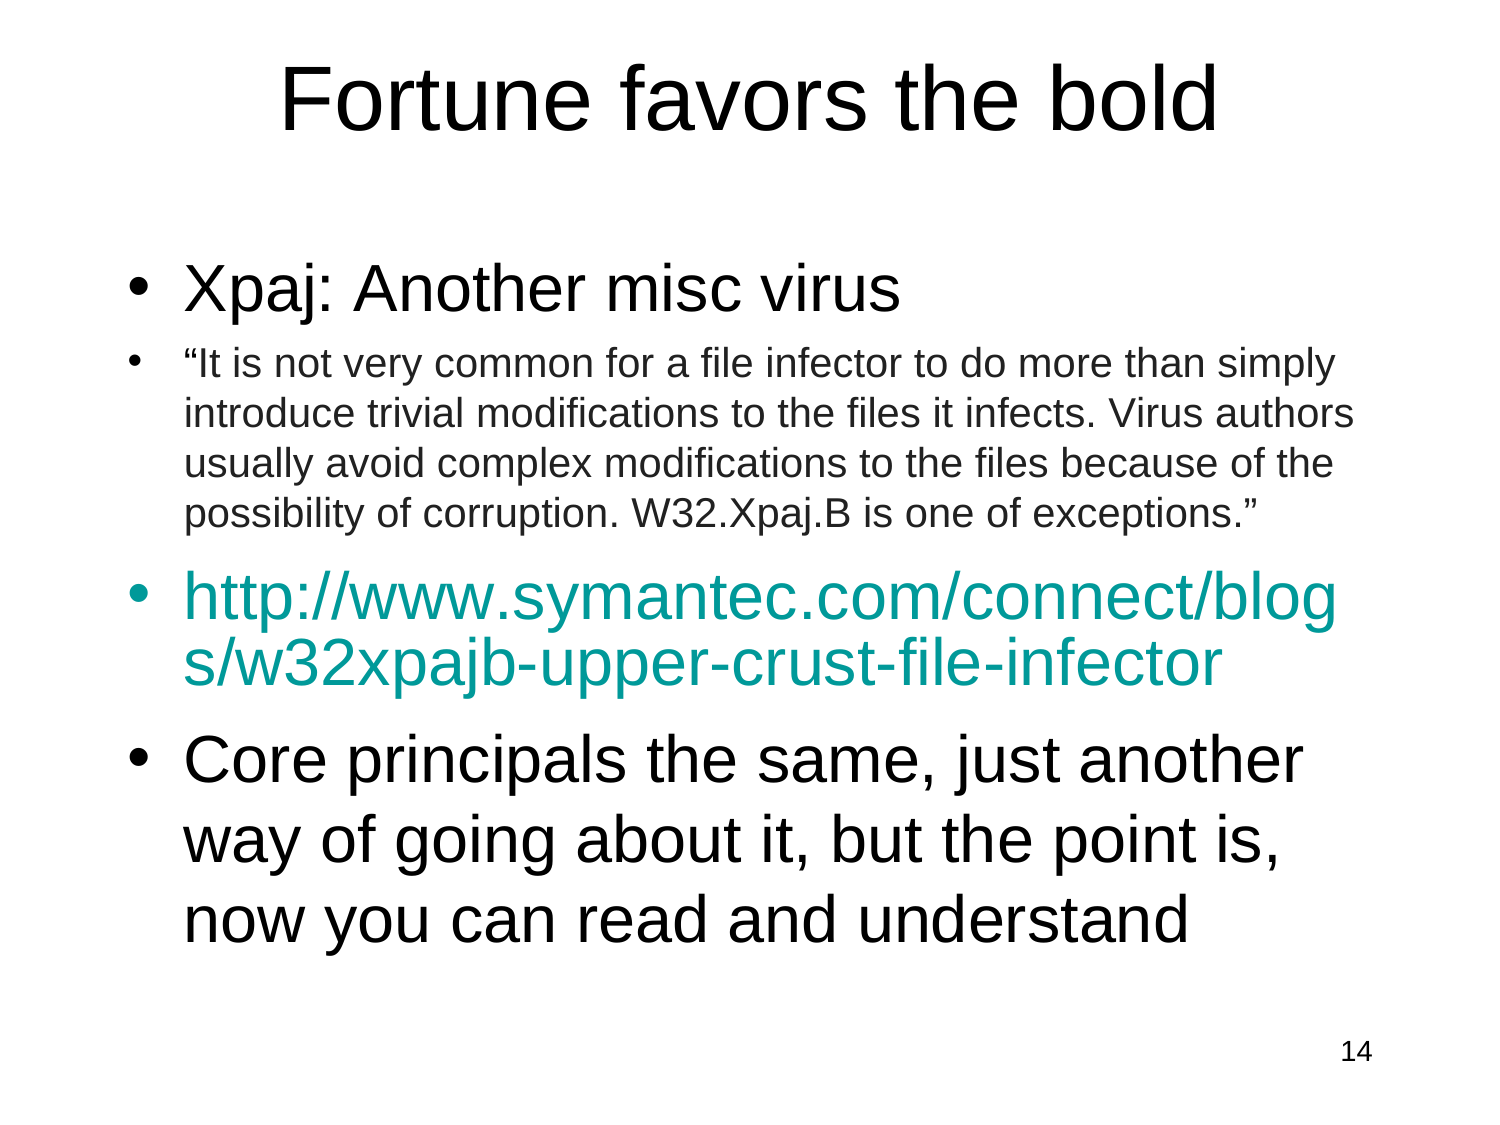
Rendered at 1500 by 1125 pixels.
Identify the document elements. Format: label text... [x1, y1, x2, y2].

title Fortune favors the bold [0, 0, 1500, 188]
list Xpaj: Another misc virus “It is not very common for a file infector to do more than simply introduce trivial modifications to the files it infects. Virus authors usually avoid complex modifications to the files because of the possibility of corruption. W32.Xpaj.B is one of exceptions.” http://www.symantec.com/connect/blogs/w32xpajb-upper-crust-file-infector Core principals the same, just another way of going about it, but the point is, now you can read and understand [112, 237, 1388, 1051]
text_box <number> [1074, 1025, 1388, 1101]
